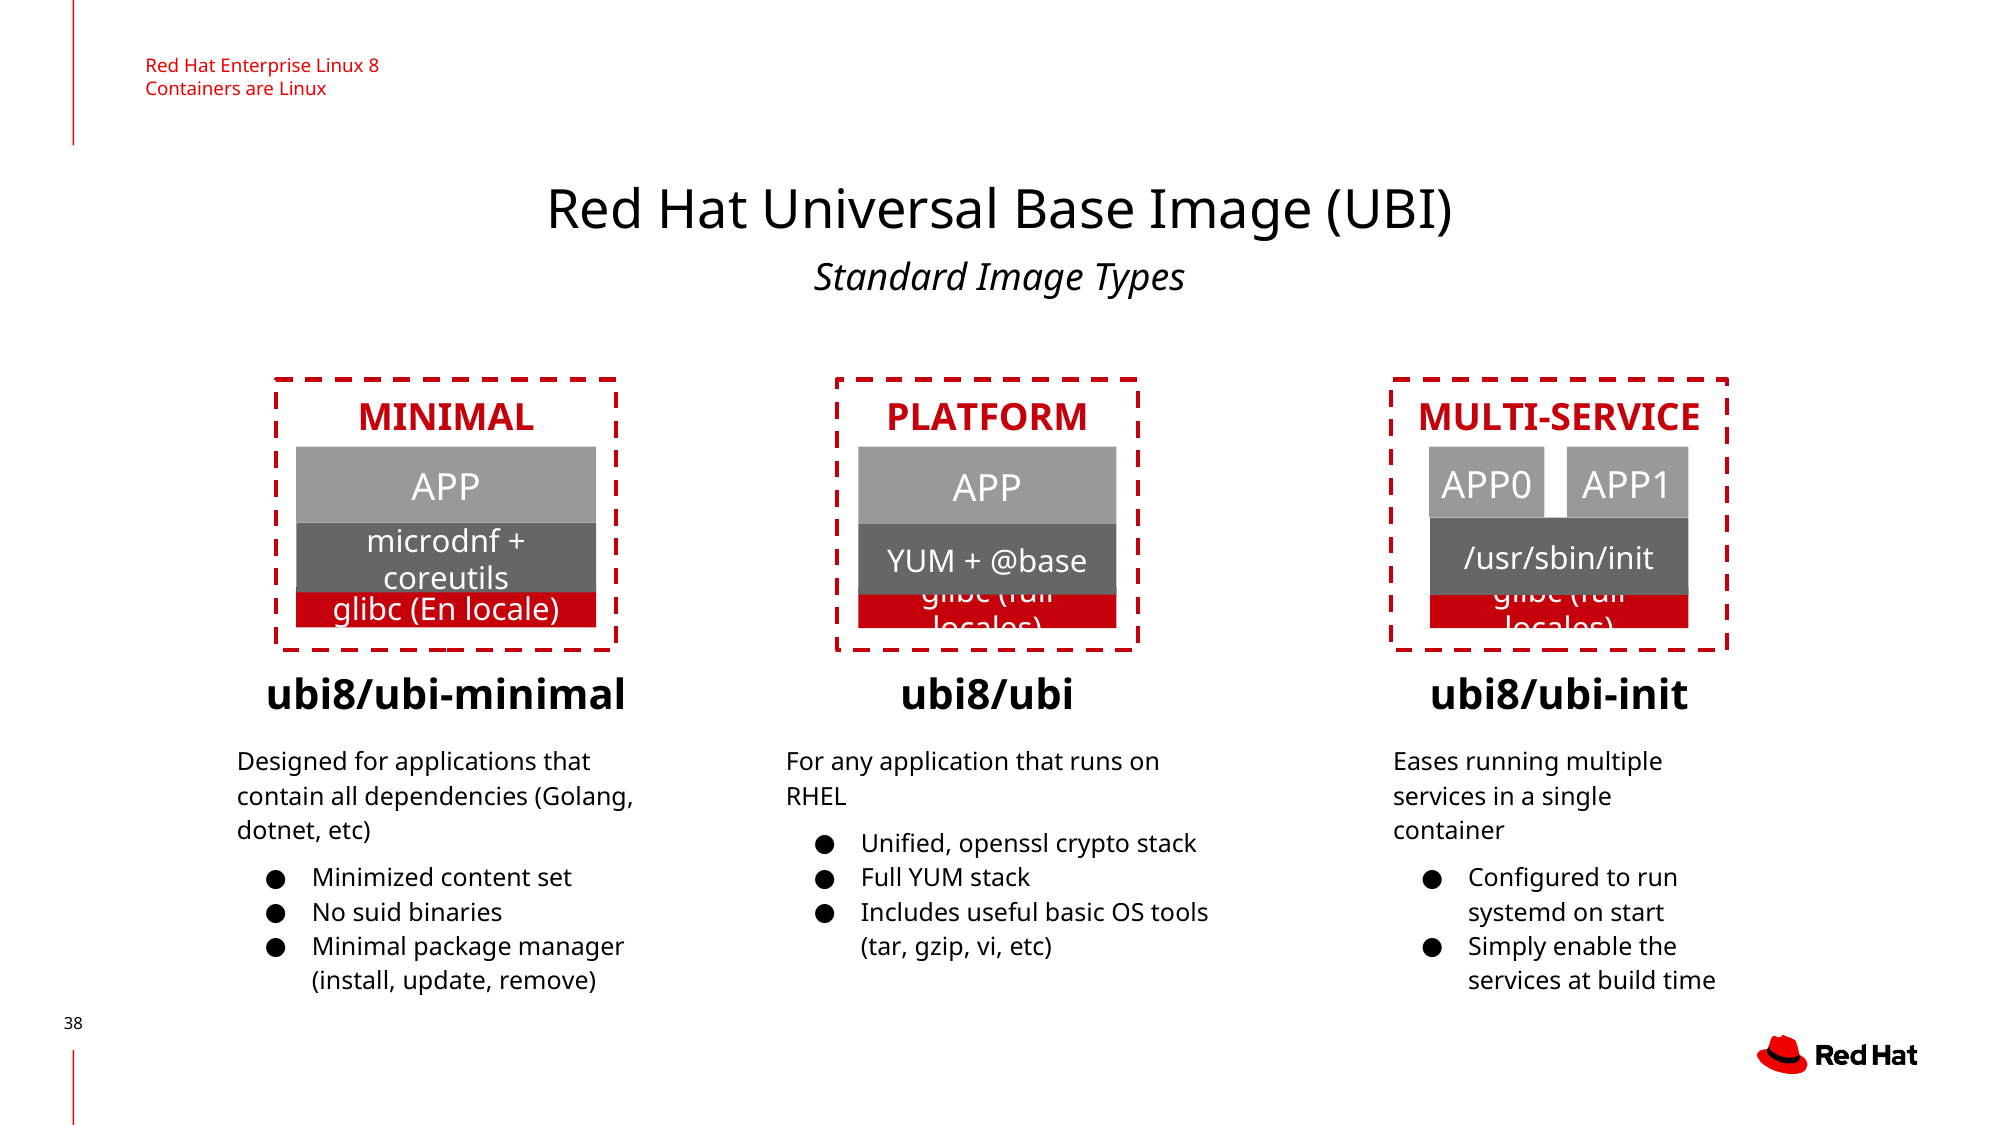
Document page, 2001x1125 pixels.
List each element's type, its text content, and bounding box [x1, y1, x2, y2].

picture [1757, 1035, 1918, 1074]
text_box MULTI-SERVICE [1391, 379, 1728, 645]
text_box glibc (full locales) [858, 595, 1117, 629]
text_box APP0 [1429, 446, 1545, 518]
text_box PLATFORM [836, 379, 1138, 645]
text_box /usr/sbin/init [1430, 517, 1689, 595]
text_box ubi8/ubi-init [1378, 645, 1741, 726]
text_box Red Hat Enterprise Linux 8 Containers are Linux [73, 9, 919, 144]
text_box For any application that runs on RHEL Unified, openssl crypto stack Full YUM stack Includes useful basic OS tools (tar, gzip, vi, etc) [770, 726, 1240, 1049]
text_box MINIMAL [276, 379, 617, 645]
title Red Hat Universal Base Image (UBI) Standard Image Types [287, 155, 1713, 314]
text_box microdnf + coreutils [296, 523, 597, 593]
text_box ubi8/ubi-minimal [241, 645, 652, 741]
slide_number <number> [13, 1012, 134, 1036]
text_box ubi8/ubi [806, 645, 1169, 726]
text_box glibc (full locales) [1430, 595, 1689, 629]
text_box glibc (En locale) [296, 593, 597, 628]
text_box Eases running multiple services in a single container Configured to run systemd on start Simply enable the services at build time [1378, 726, 1741, 926]
text_box APP [296, 446, 597, 523]
text_box APP [858, 446, 1117, 524]
text_box APP1 [1566, 446, 1689, 518]
text_box YUM + @base [858, 524, 1117, 595]
text_box Designed for applications that contain all dependencies (Golang, dotnet, etc) Minimized content set No suid binaries Minimal package manager (install, update, remove) [221, 726, 671, 1064]
